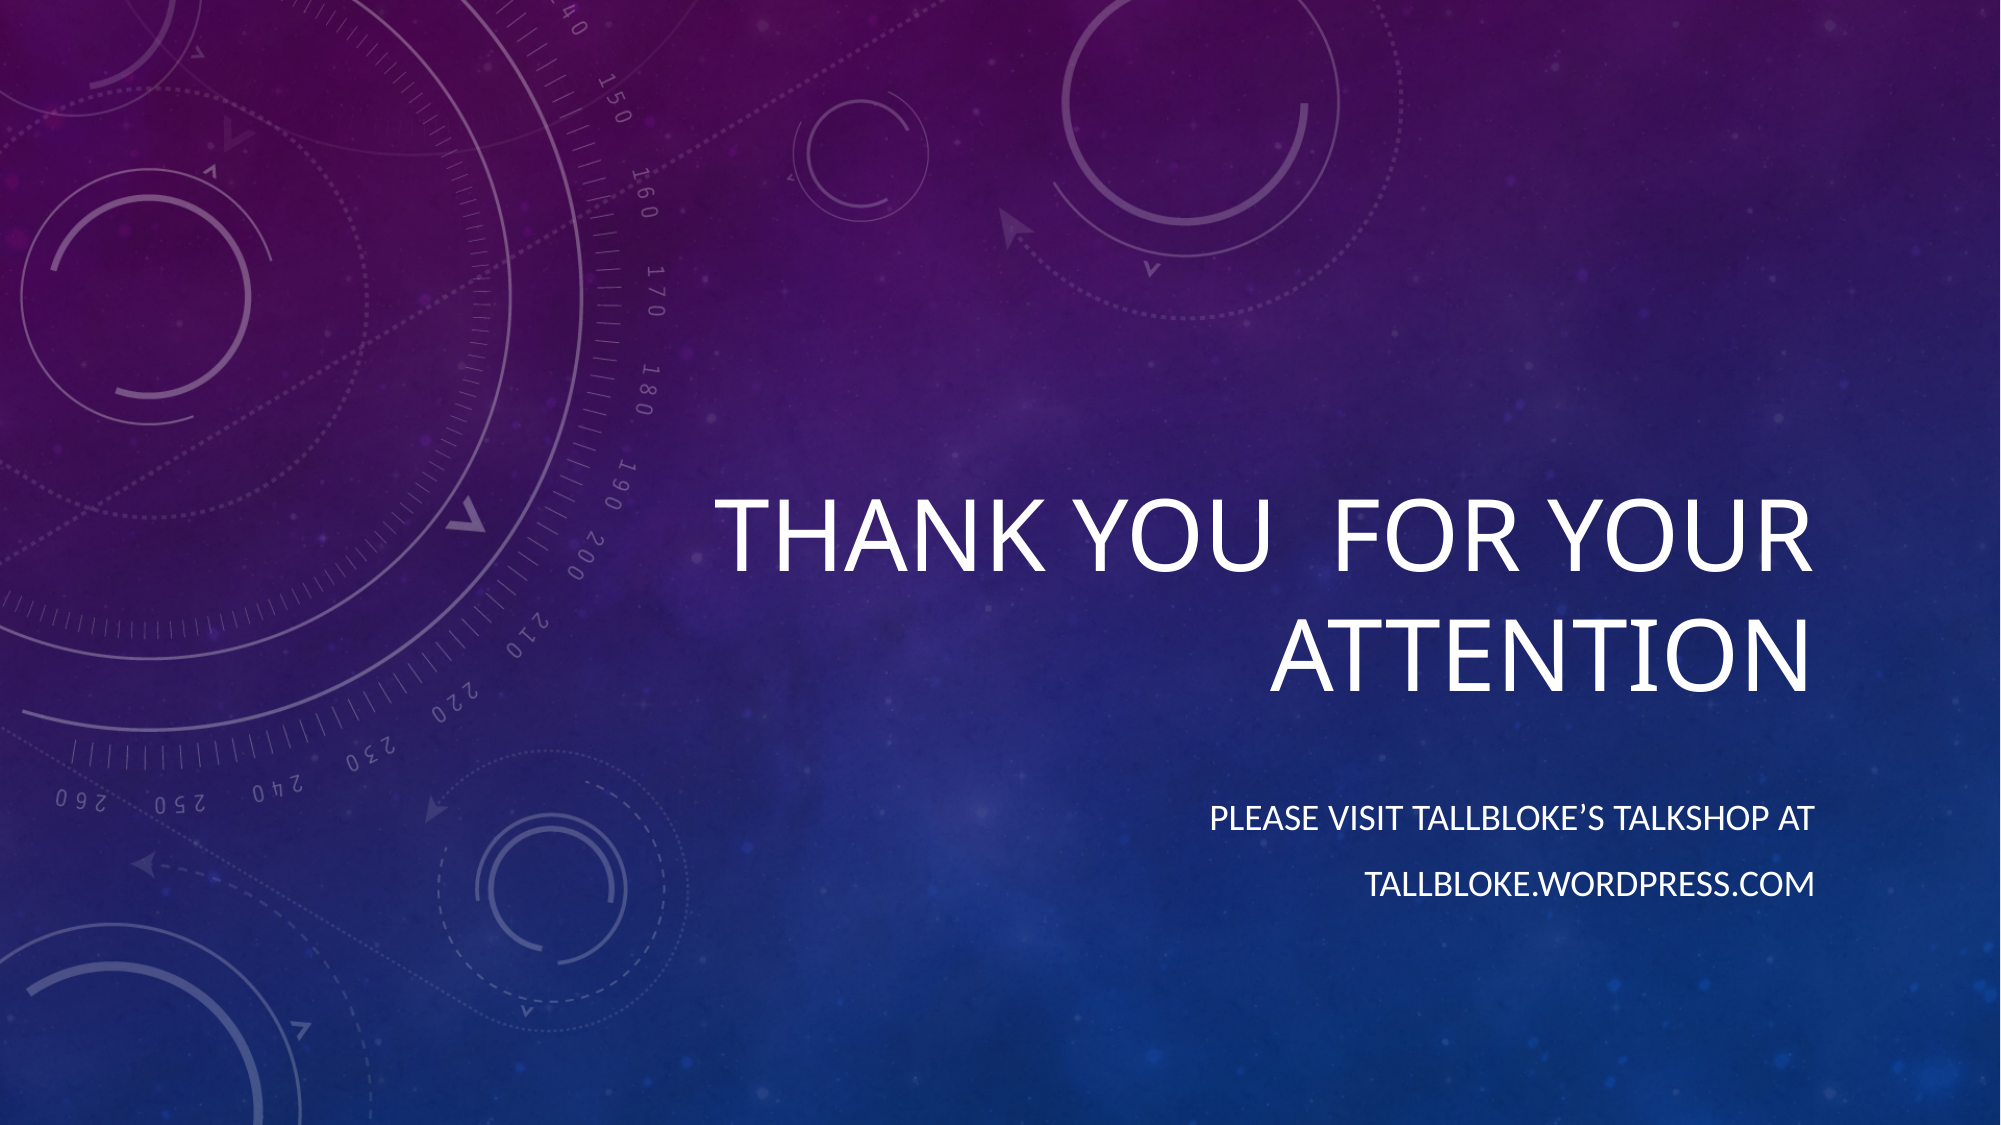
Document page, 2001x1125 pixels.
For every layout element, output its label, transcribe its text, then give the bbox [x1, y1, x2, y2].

subtitle Please Visit Tallbloke’s talkshop at tallbloke.wordpress.com [650, 719, 1831, 950]
title Thank You for your attention [650, 322, 1831, 719]
picture [0, 0, 2001, 1125]
